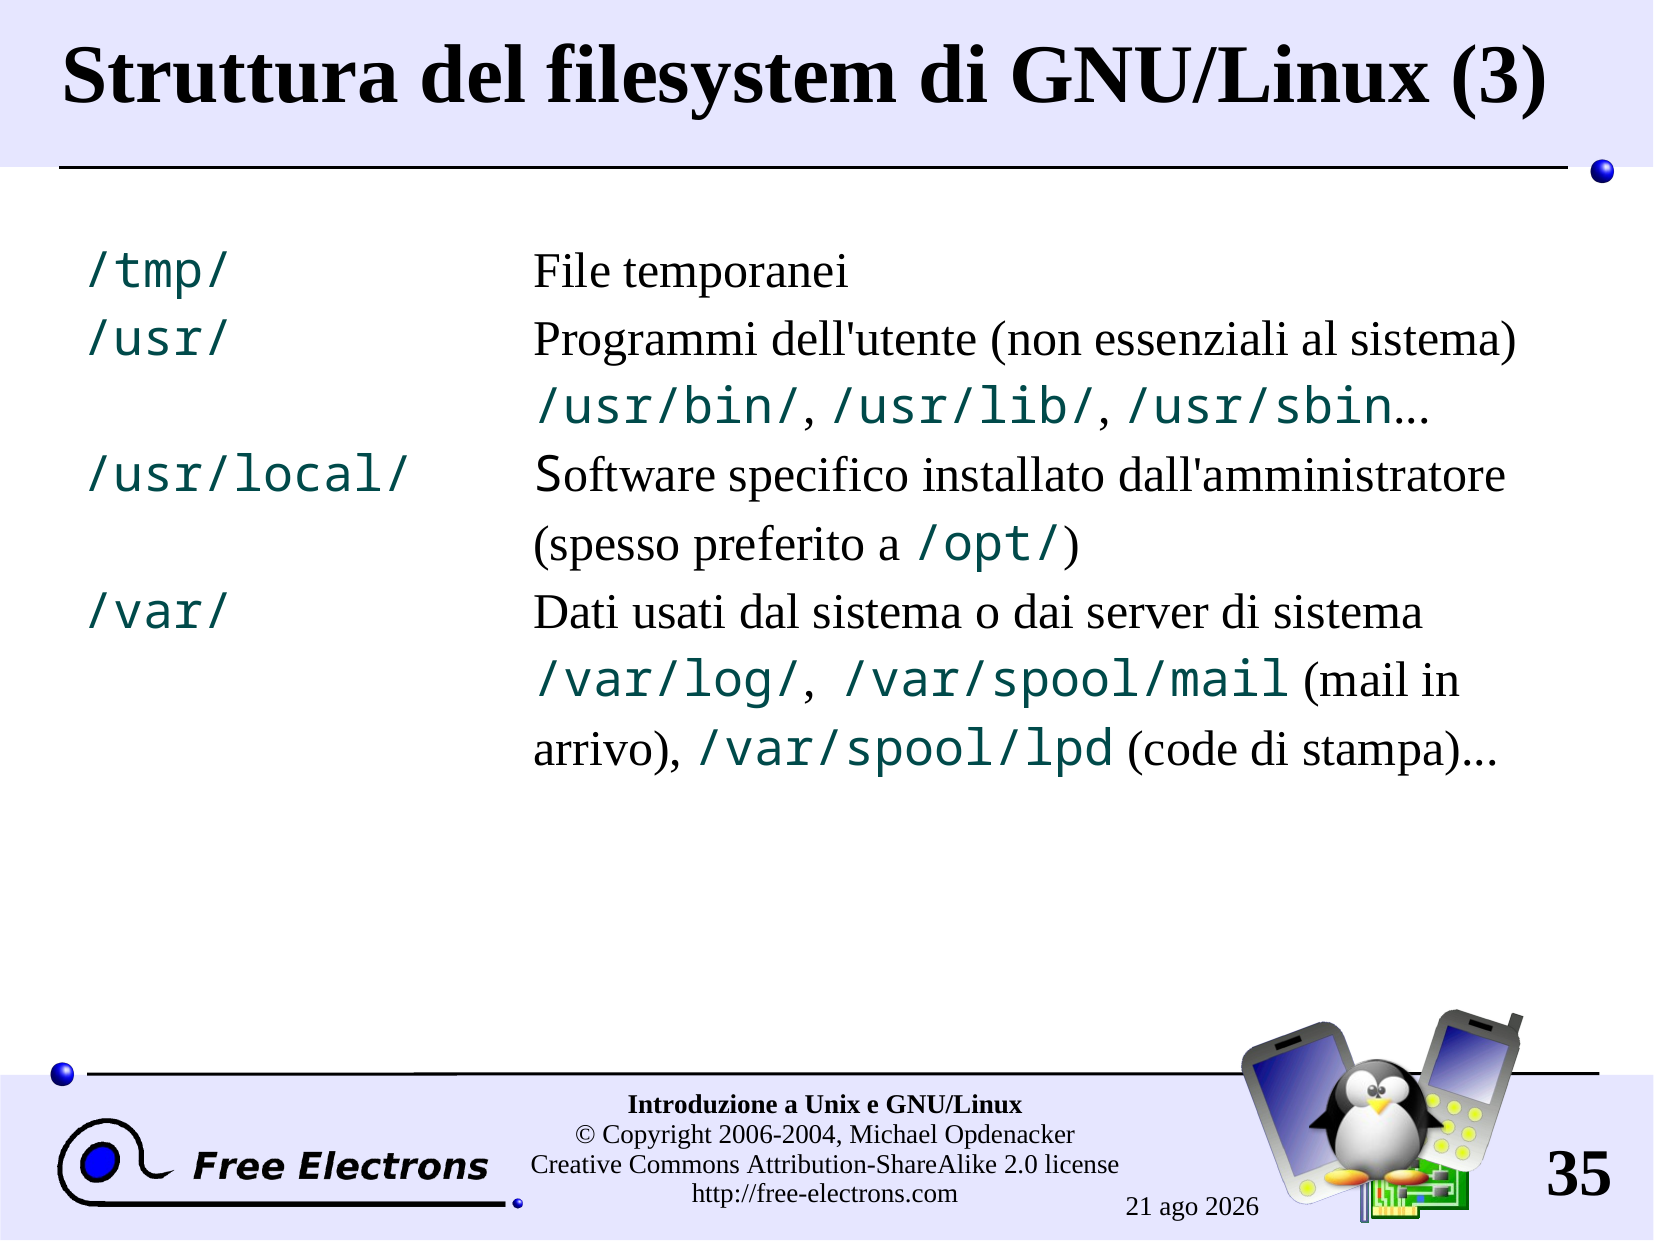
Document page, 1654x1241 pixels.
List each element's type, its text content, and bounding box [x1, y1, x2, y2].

title Struttura del filesystem di GNU/Linux (3) [60, 12, 1551, 138]
list /tmp/ File temporanei /usr/ Programmi dell'utente (non essenziali al sistema) /usr/bin/, /usr/lib/, /usr/sbin... /usr/local/ Software specifico installato dall'amministratore (spesso preferito a /opt/) /var/ Dati usati dal sistema o dai server di sistema /var/log/, /var/spool/mail (mail in arrivo), /var/spool/lpd (code di stampa)... [60, 233, 1579, 984]
picture [1225, 984, 1538, 1241]
picture [50, 1107, 527, 1216]
